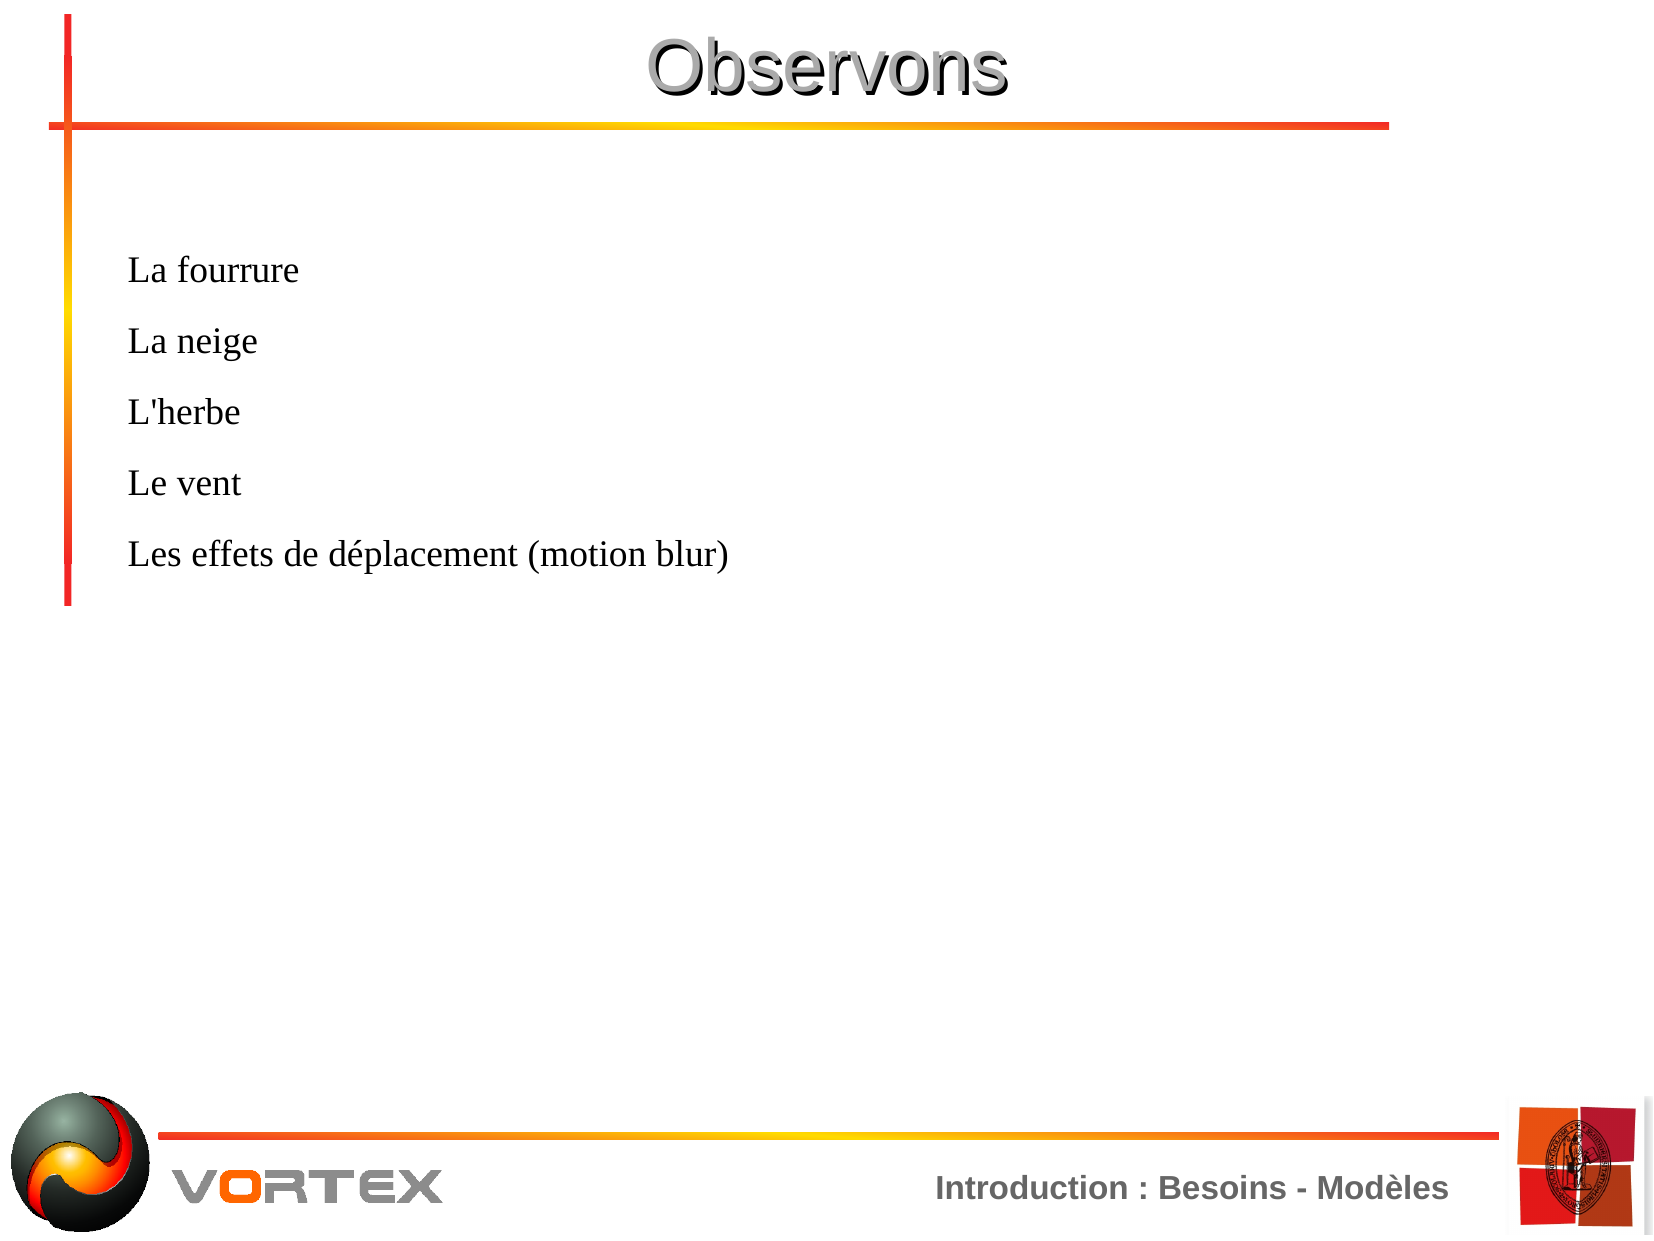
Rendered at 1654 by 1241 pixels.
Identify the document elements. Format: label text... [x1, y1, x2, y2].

picture [1505, 1096, 1653, 1235]
picture [11, 1092, 443, 1232]
title Observons [0, 9, 1654, 123]
list La fourrure La neige L'herbe Le vent Les effets de déplacement (motion blur) [109, 248, 1596, 1088]
